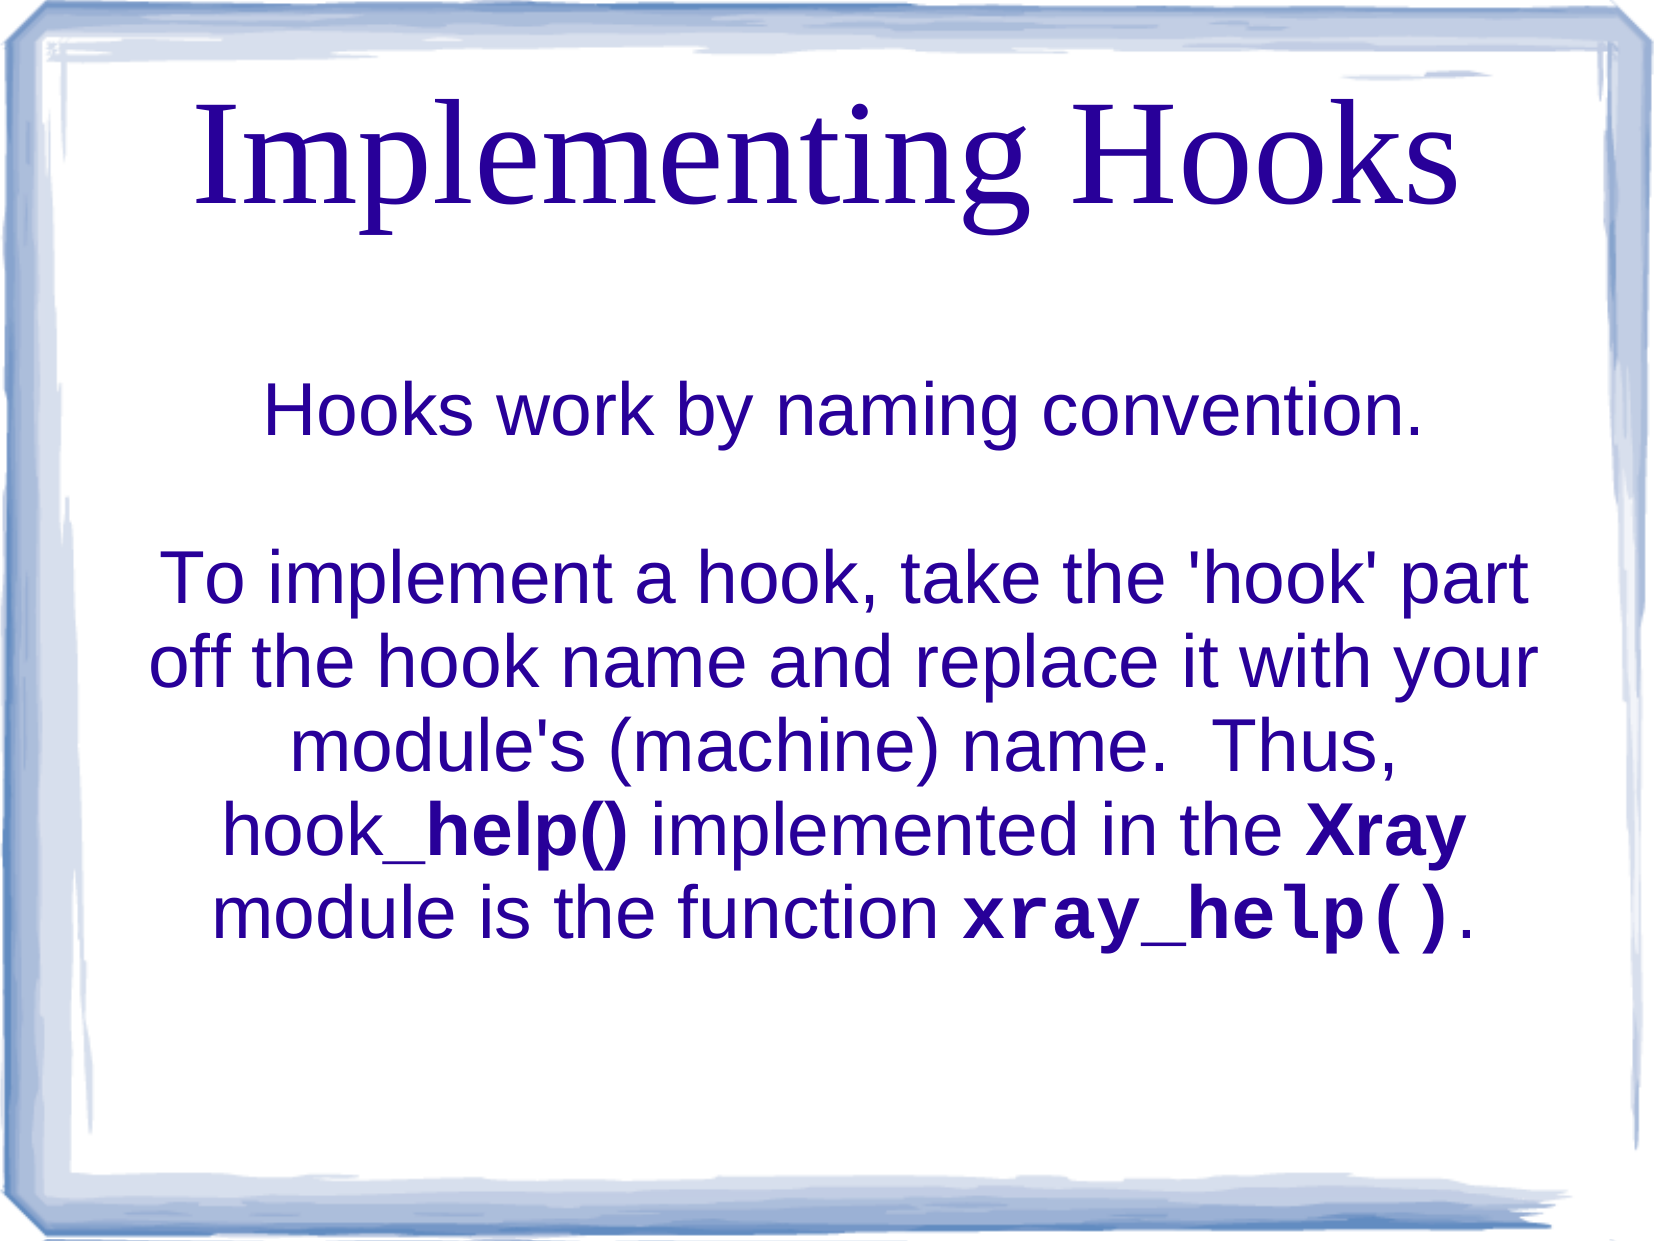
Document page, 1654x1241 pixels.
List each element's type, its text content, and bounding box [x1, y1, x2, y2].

picture [0, 0, 1654, 1241]
title Implementing Hooks [82, 56, 1571, 250]
subtitle Hooks work by naming convention. To implement a hook, take the 'hook' part off the hook name and replace it with your module's (machine) name. Thus, hook_help() implemented in the Xray module is the function xray_help(). [118, 332, 1571, 997]
